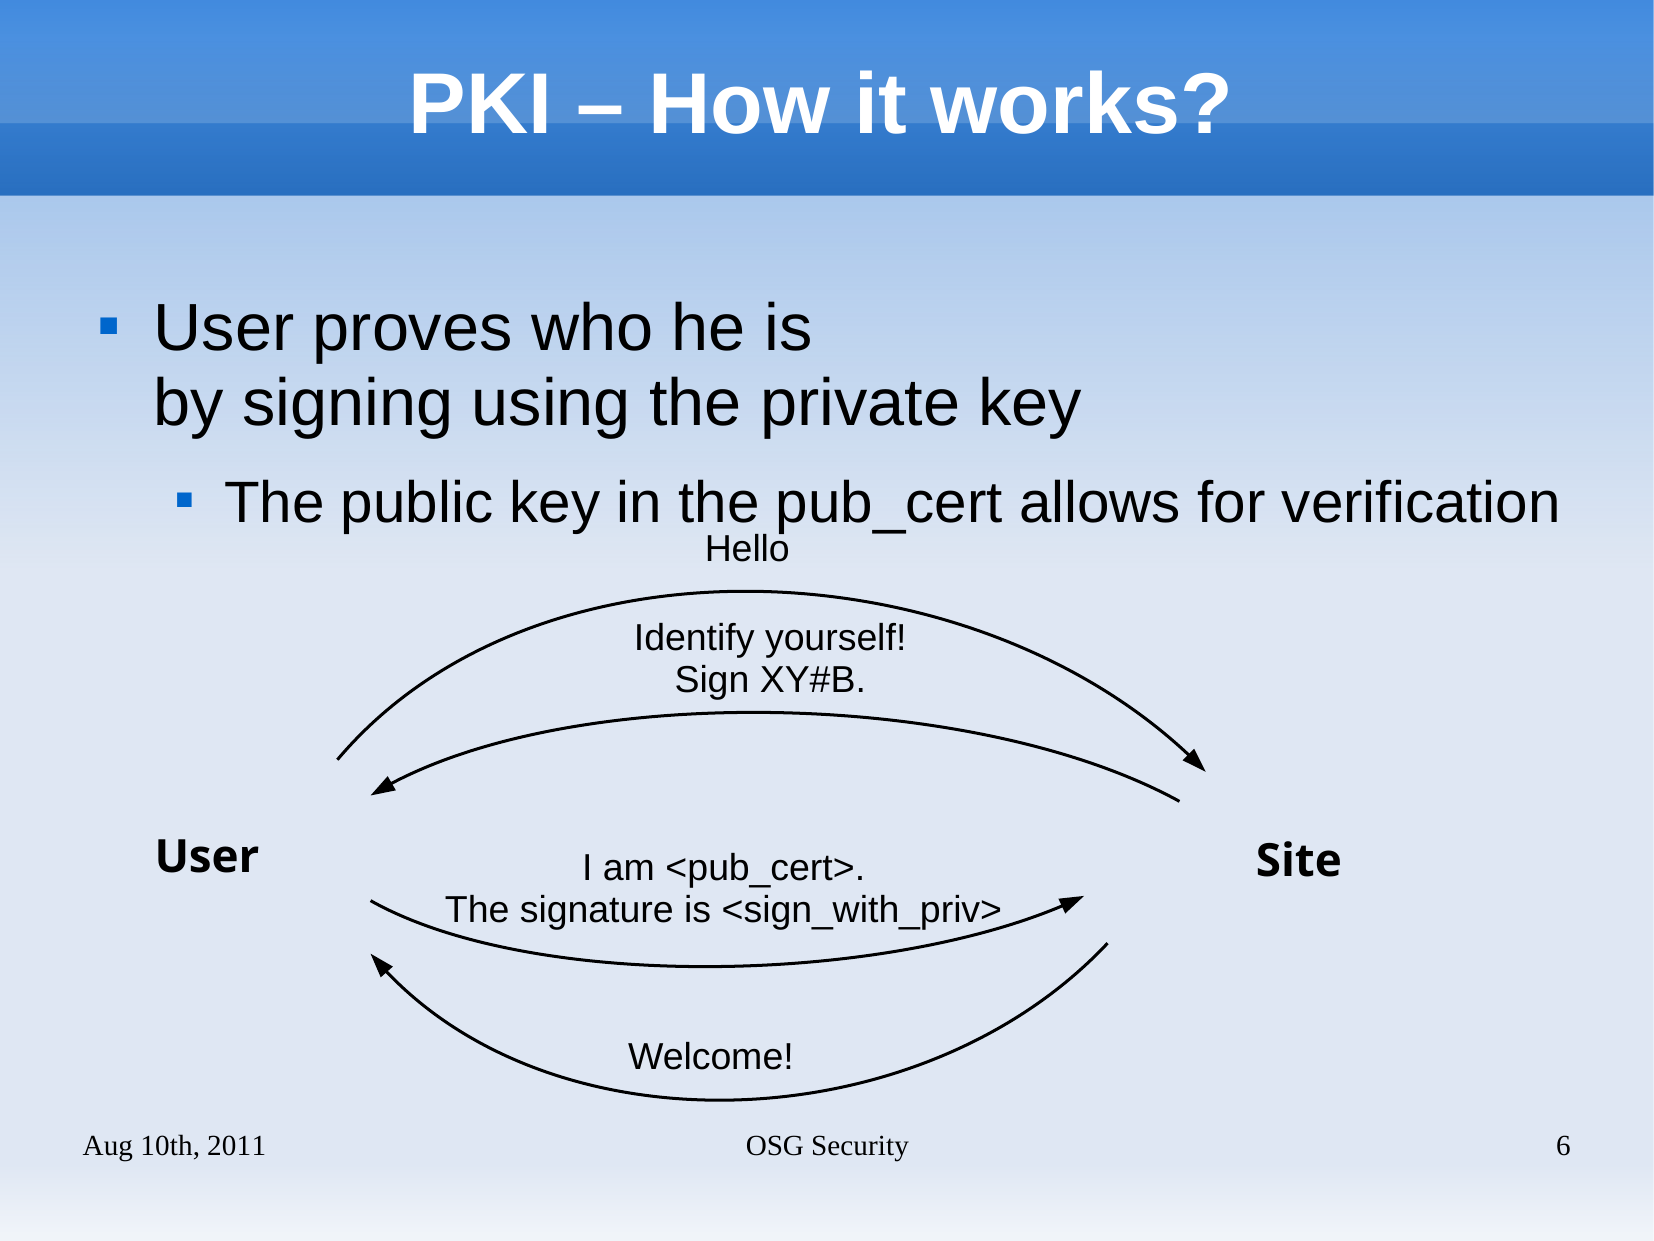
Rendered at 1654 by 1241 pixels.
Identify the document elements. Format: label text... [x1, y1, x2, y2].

text_box I am <pub_cert>. The signature is <sign_with_priv> [430, 838, 1018, 938]
text_box Site [1241, 820, 1365, 896]
list User proves who he is by signing using the private key The public key in the pub_cert allows for verification [82, 290, 1571, 1109]
text_box Welcome! [613, 1027, 809, 1085]
text_box User [139, 815, 275, 891]
picture [0, 0, 1654, 1241]
title PKI – How it works? [76, 0, 1565, 208]
